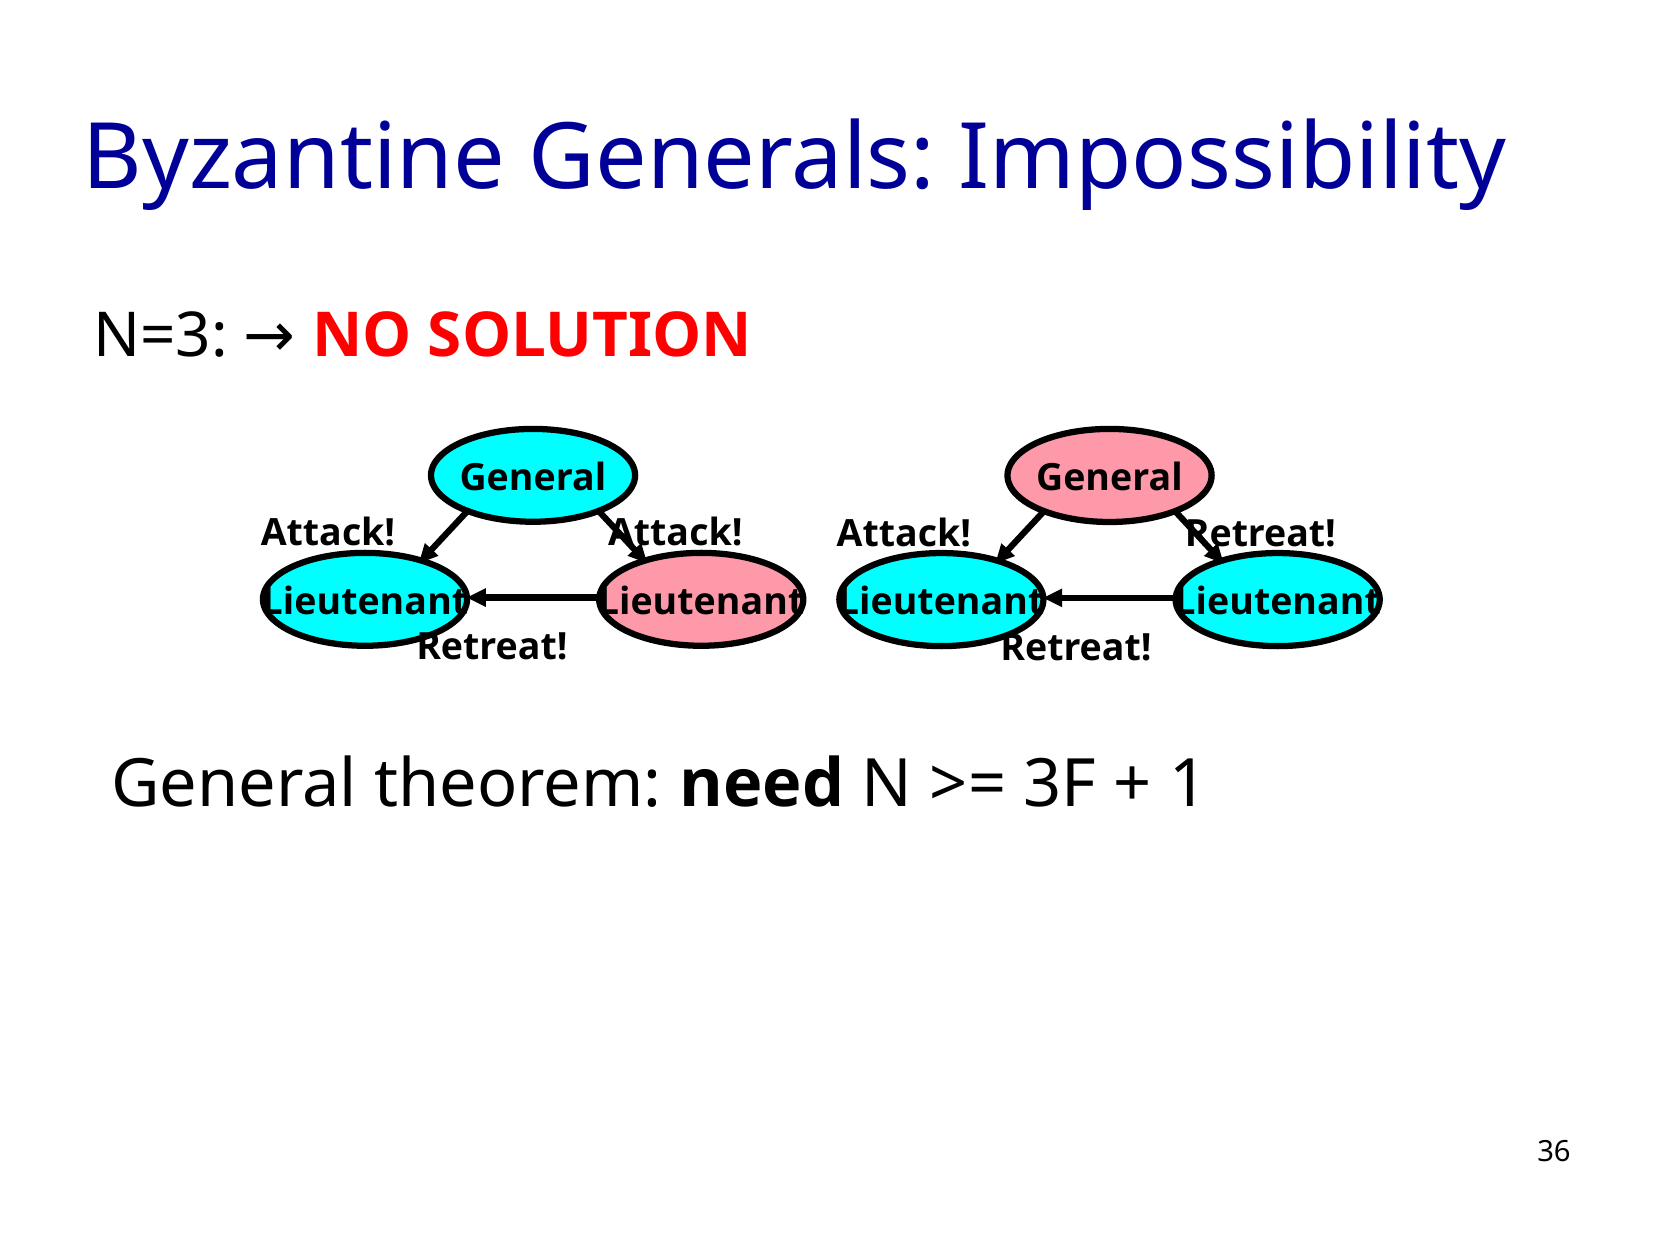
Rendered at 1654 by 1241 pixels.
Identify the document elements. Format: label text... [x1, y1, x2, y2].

text_box Lieutenant [602, 561, 803, 646]
text_box General [430, 428, 636, 522]
text_box Lieutenant [1179, 562, 1380, 647]
text_box Attack! [245, 500, 485, 561]
text_box Retreat! [985, 615, 1242, 675]
list N=3: → NO SOLUTION [60, 290, 1571, 376]
text_box Lieutenant [843, 562, 1043, 647]
text_box Attack! [821, 501, 1061, 562]
text_box Retreat! [1169, 501, 1426, 562]
text_box Attack! [593, 500, 833, 561]
title Byzantine Generals: Impossibility [82, 49, 1571, 257]
text_box General [1007, 428, 1212, 522]
text_box Retreat! [401, 614, 658, 675]
list General theorem: need N >= 3F + 1 [75, 740, 1586, 1156]
text_box Lieutenant [266, 561, 468, 646]
